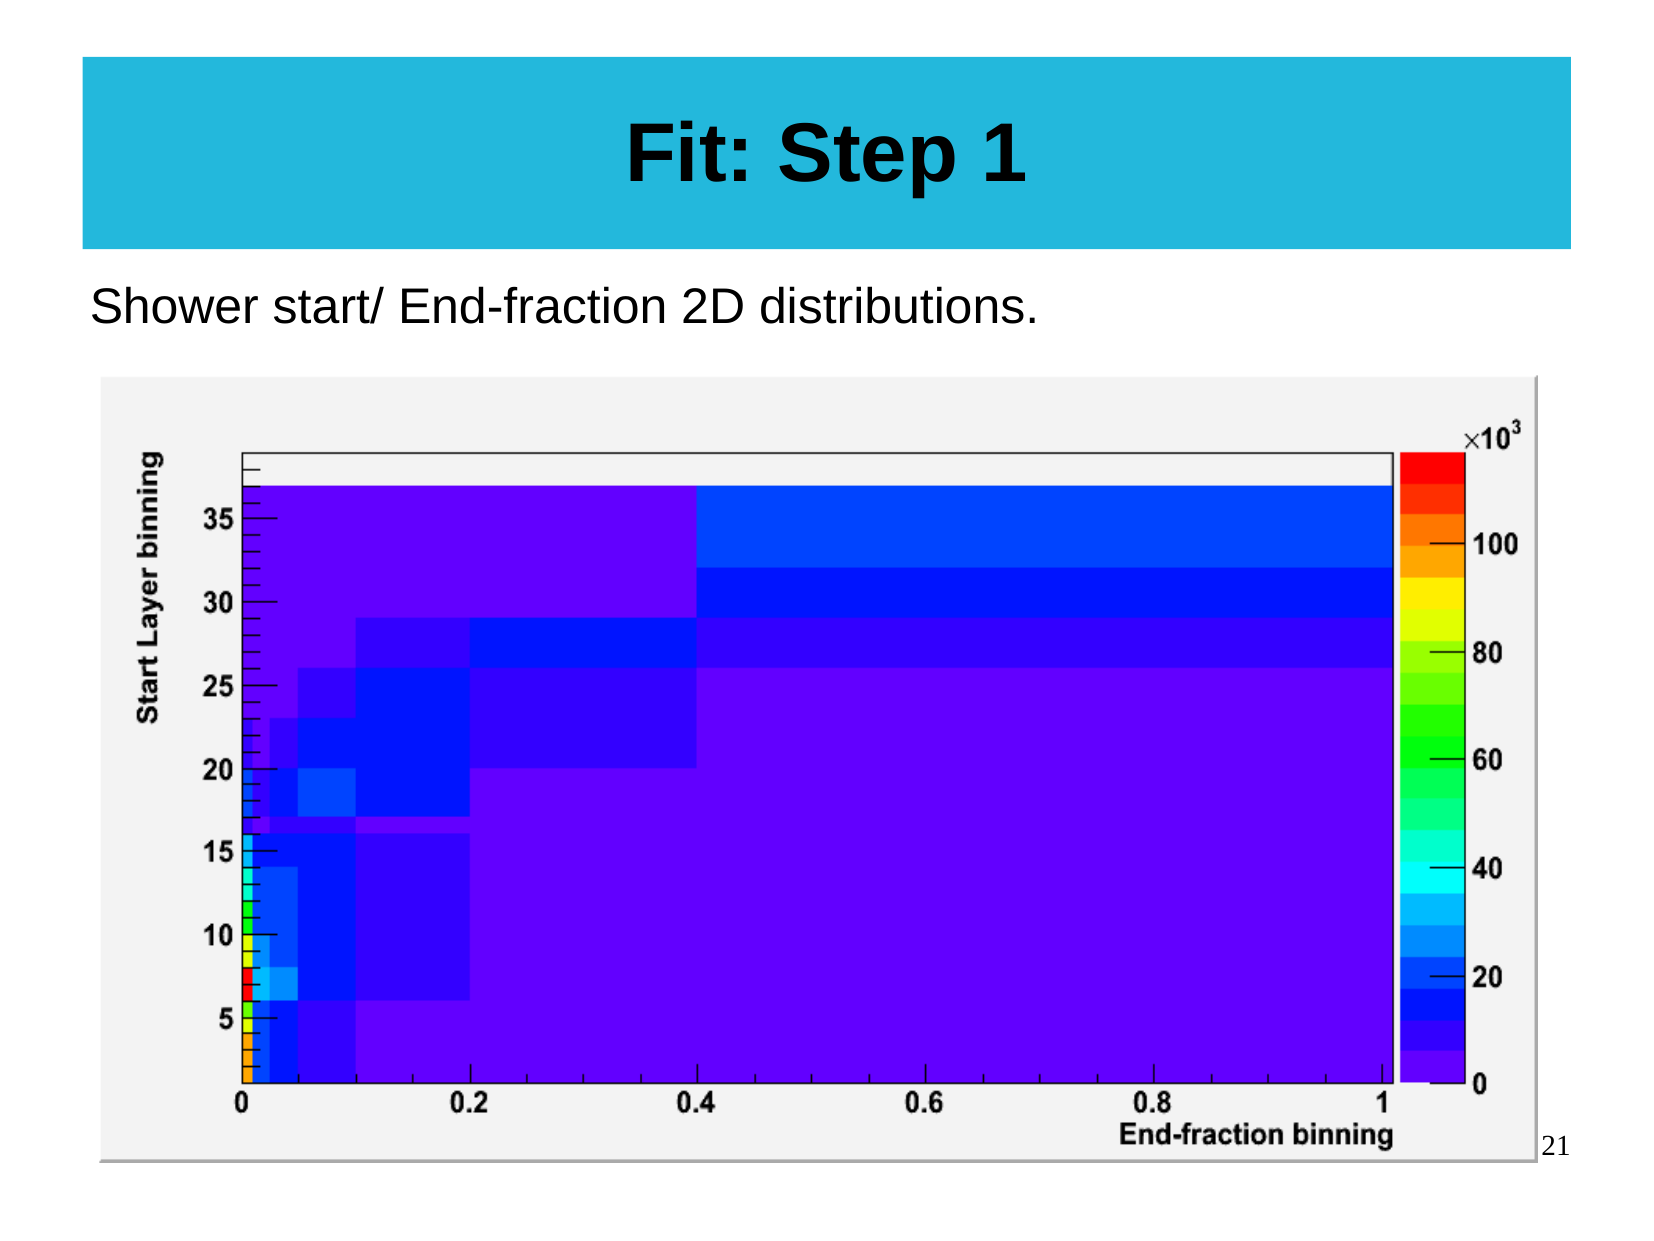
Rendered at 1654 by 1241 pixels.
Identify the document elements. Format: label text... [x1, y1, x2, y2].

title Fit: Step 1 [82, 56, 1571, 250]
text_box Shower start/ End-fraction 2D distributions. [75, 270, 1576, 678]
picture [98, 374, 1538, 1163]
